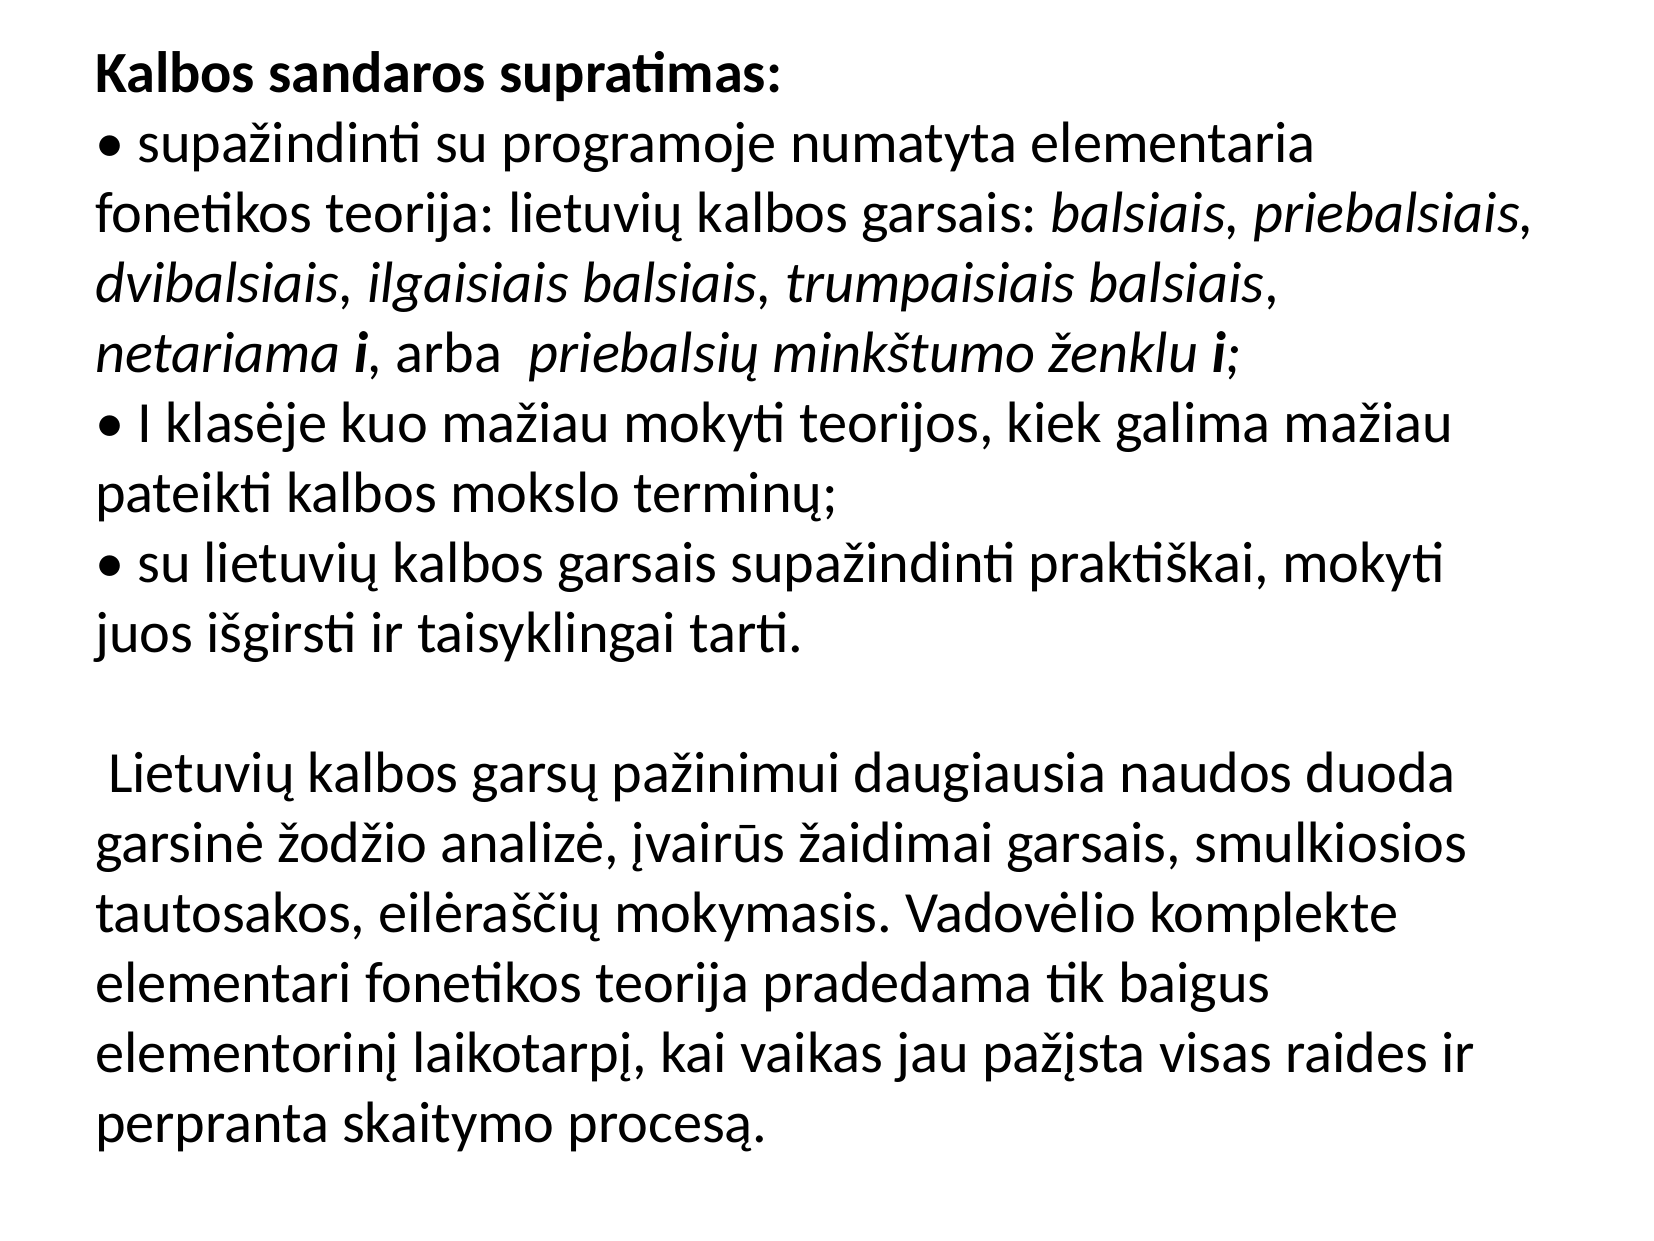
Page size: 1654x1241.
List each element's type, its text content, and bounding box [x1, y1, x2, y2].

text_box Kalbos sandaros supratimas: • supažindinti su programoje numatyta elementaria fonetikos teorija: lietuvių kalbos garsais: balsiais, priebalsiais, dvibalsiais, ilgaisiais balsiais, trumpaisiais balsiais, netariama i, arba priebalsių minkštumo ženklu i; • I klasėje kuo mažiau mokyti teorijos, kiek galima mažiau pateikti kalbos mokslo terminų; • su lietuvių kalbos garsais supažindinti praktiškai, mokyti juos išgirsti ir taisyklingai tarti. Lietuvių kalbos garsų pažinimui daugiausia naudos duoda garsinė žodžio analizė, įvairūs žaidimai garsais, smulkiosios tautosakos, eilėraščių mokymasis. Vadovėlio komplekte elementari fonetikos teorija pradedama tik baigus elementorinį laikotarpį, kai vaikas jau pažįsta visas raides ir perpranta skaitymo procesą. [80, 26, 1552, 1173]
